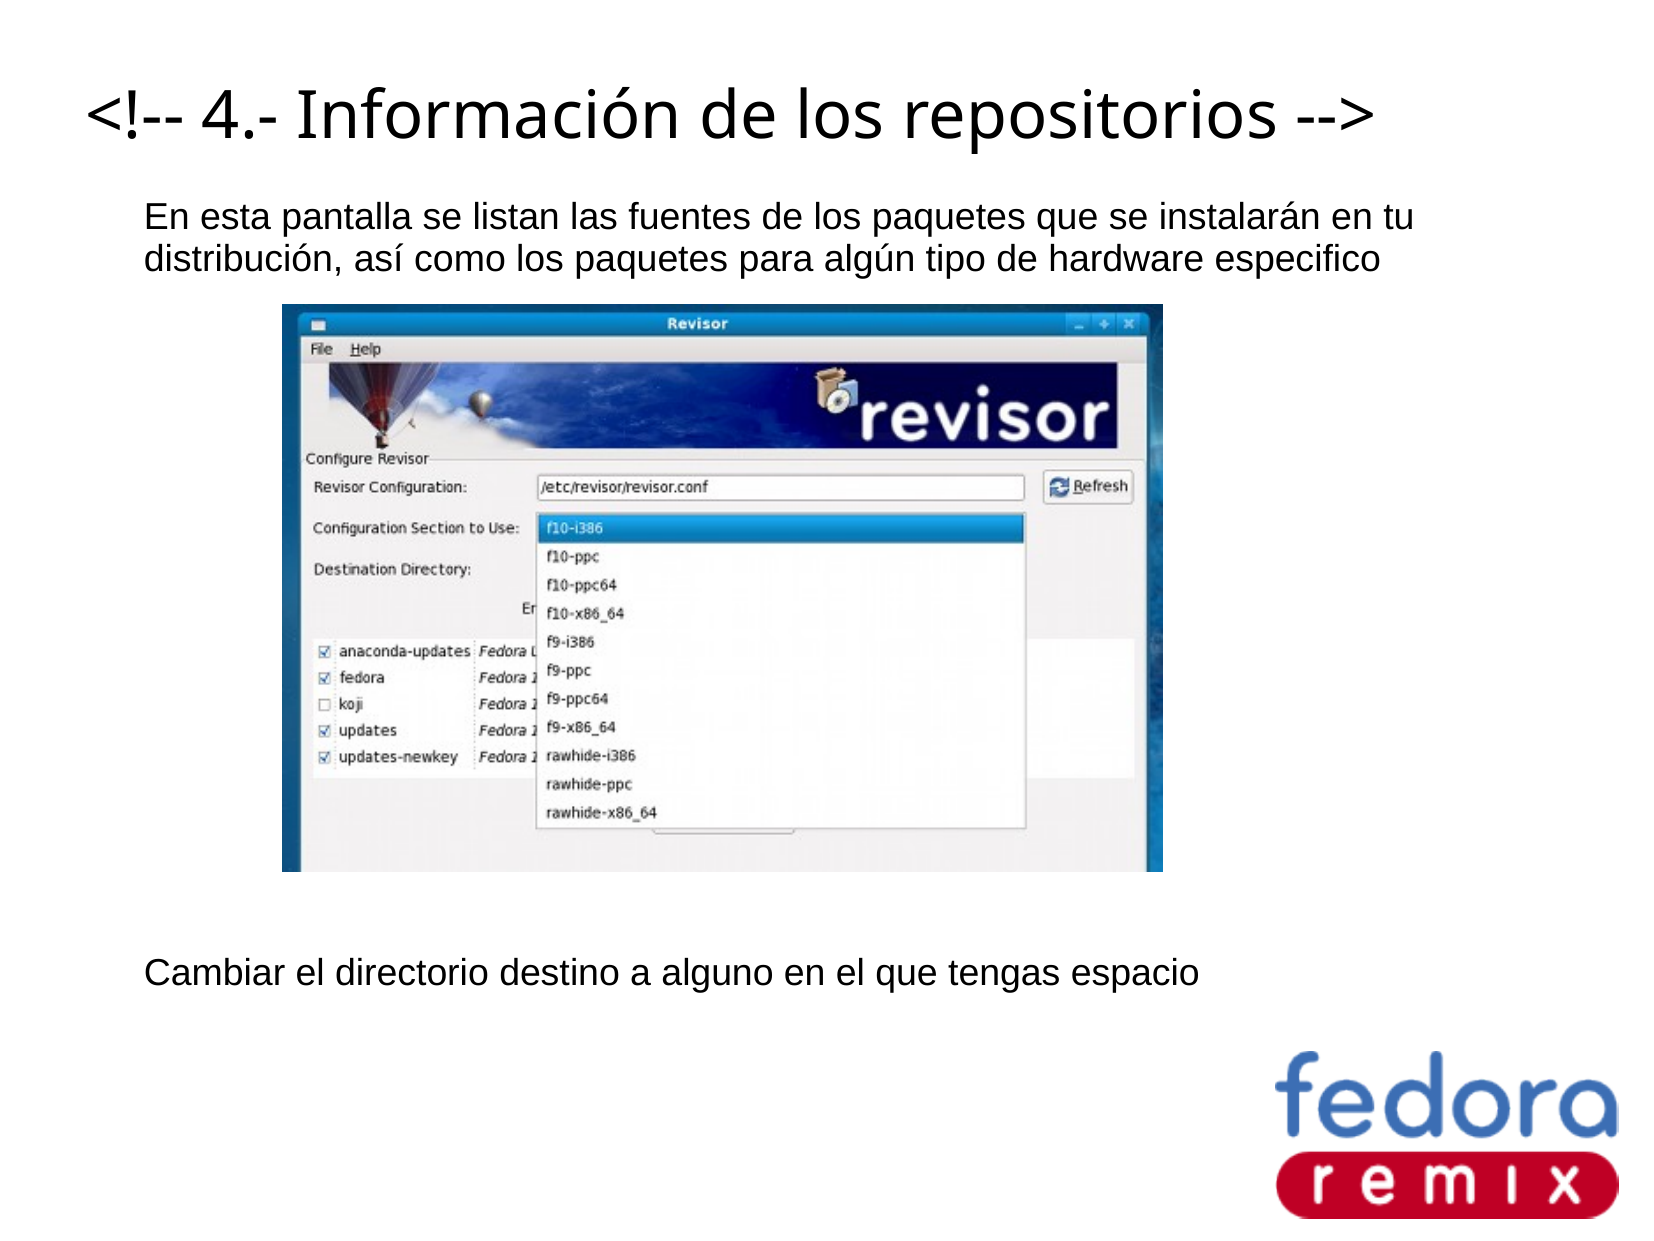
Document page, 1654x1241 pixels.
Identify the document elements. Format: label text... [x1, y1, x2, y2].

text_box En esta pantalla se listan las fuentes de los paquetes que se instalarán en tu distribución, así como los paquetes para algún tipo de hardware especifico [129, 187, 1526, 287]
picture [1275, 1051, 1619, 1219]
list <!-- 4.- Información de los repositorios --> [14, 67, 1576, 146]
picture [282, 304, 1163, 872]
text_box Cambiar el directorio destino a alguno en el que tengas espacio [129, 943, 1526, 1001]
